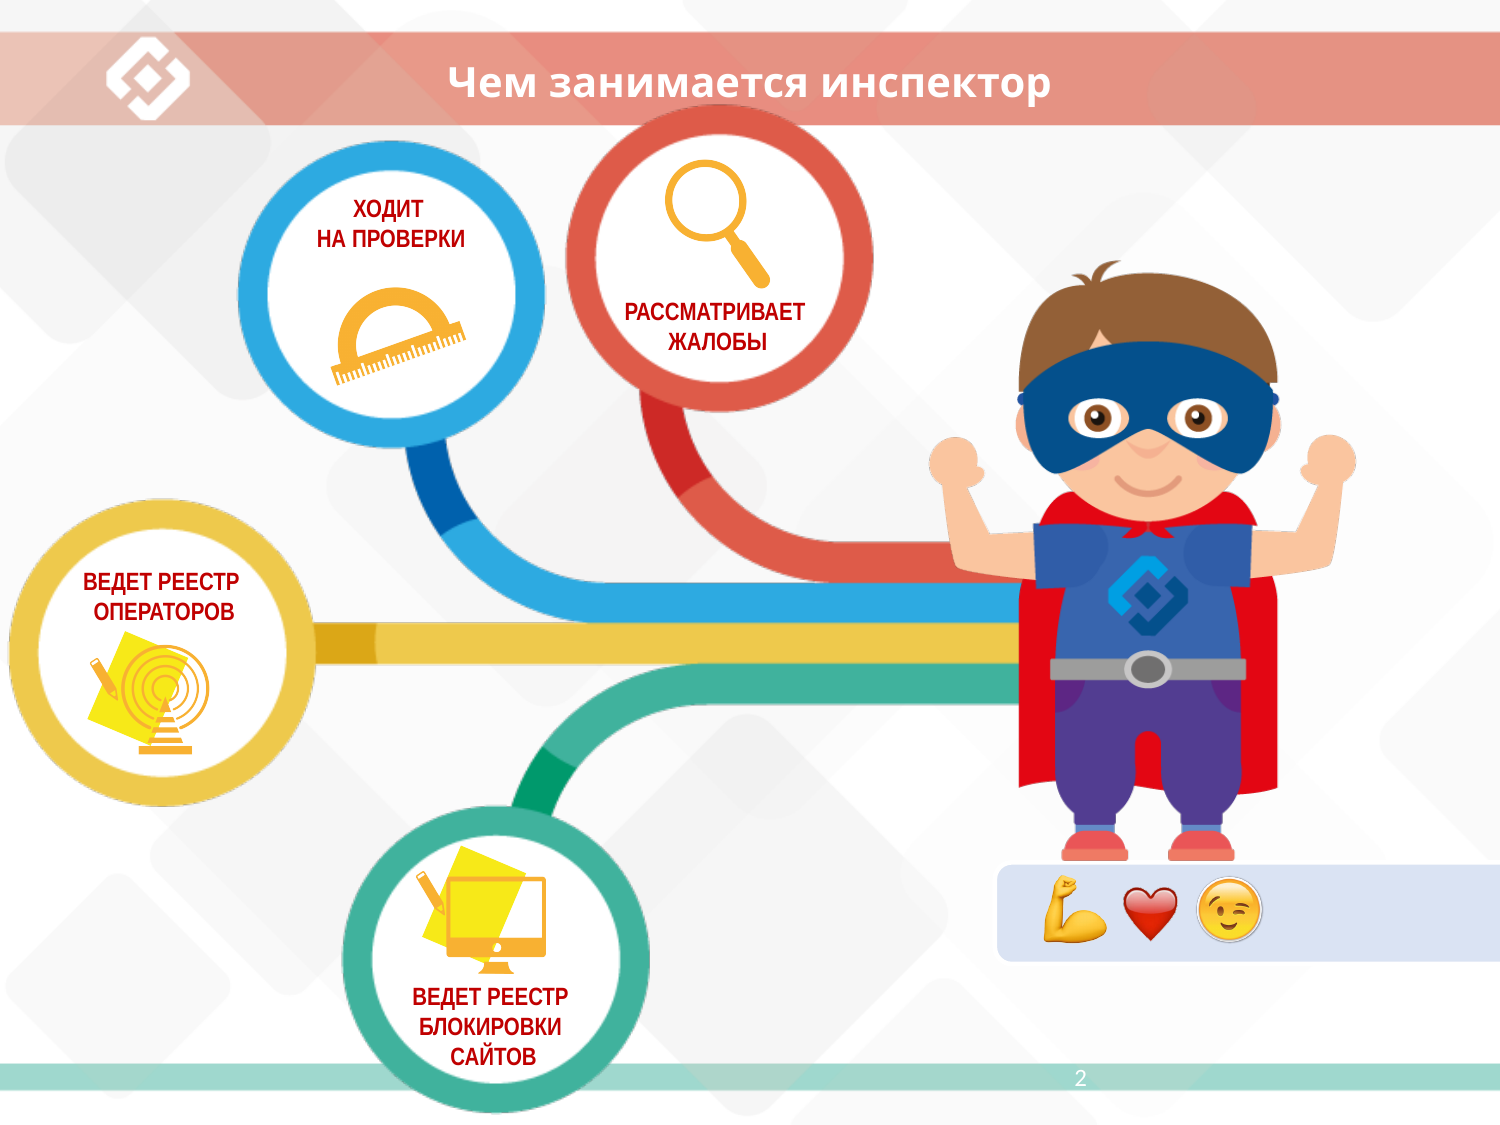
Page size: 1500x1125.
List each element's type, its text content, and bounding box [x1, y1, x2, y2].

text_box ХОДИТ НА ПРОВЕРКИ [279, 185, 503, 260]
text_box Чем занимается инспектор [413, 48, 1087, 88]
slide_number 2 [1059, 1046, 1397, 1107]
text_box ВЕДЕТ РЕЕСТР БЛОКИРОВКИ САЙТОВ [351, 973, 636, 1078]
text_box [1087, 862, 1500, 965]
text_box ВЕДЕТ РЕЕСТР ОПЕРАТОРОВ [22, 558, 307, 633]
picture [0, 88, 1451, 1120]
text_box РАССМАТРИВАЕТ ЖАЛОБЫ [606, 288, 830, 363]
